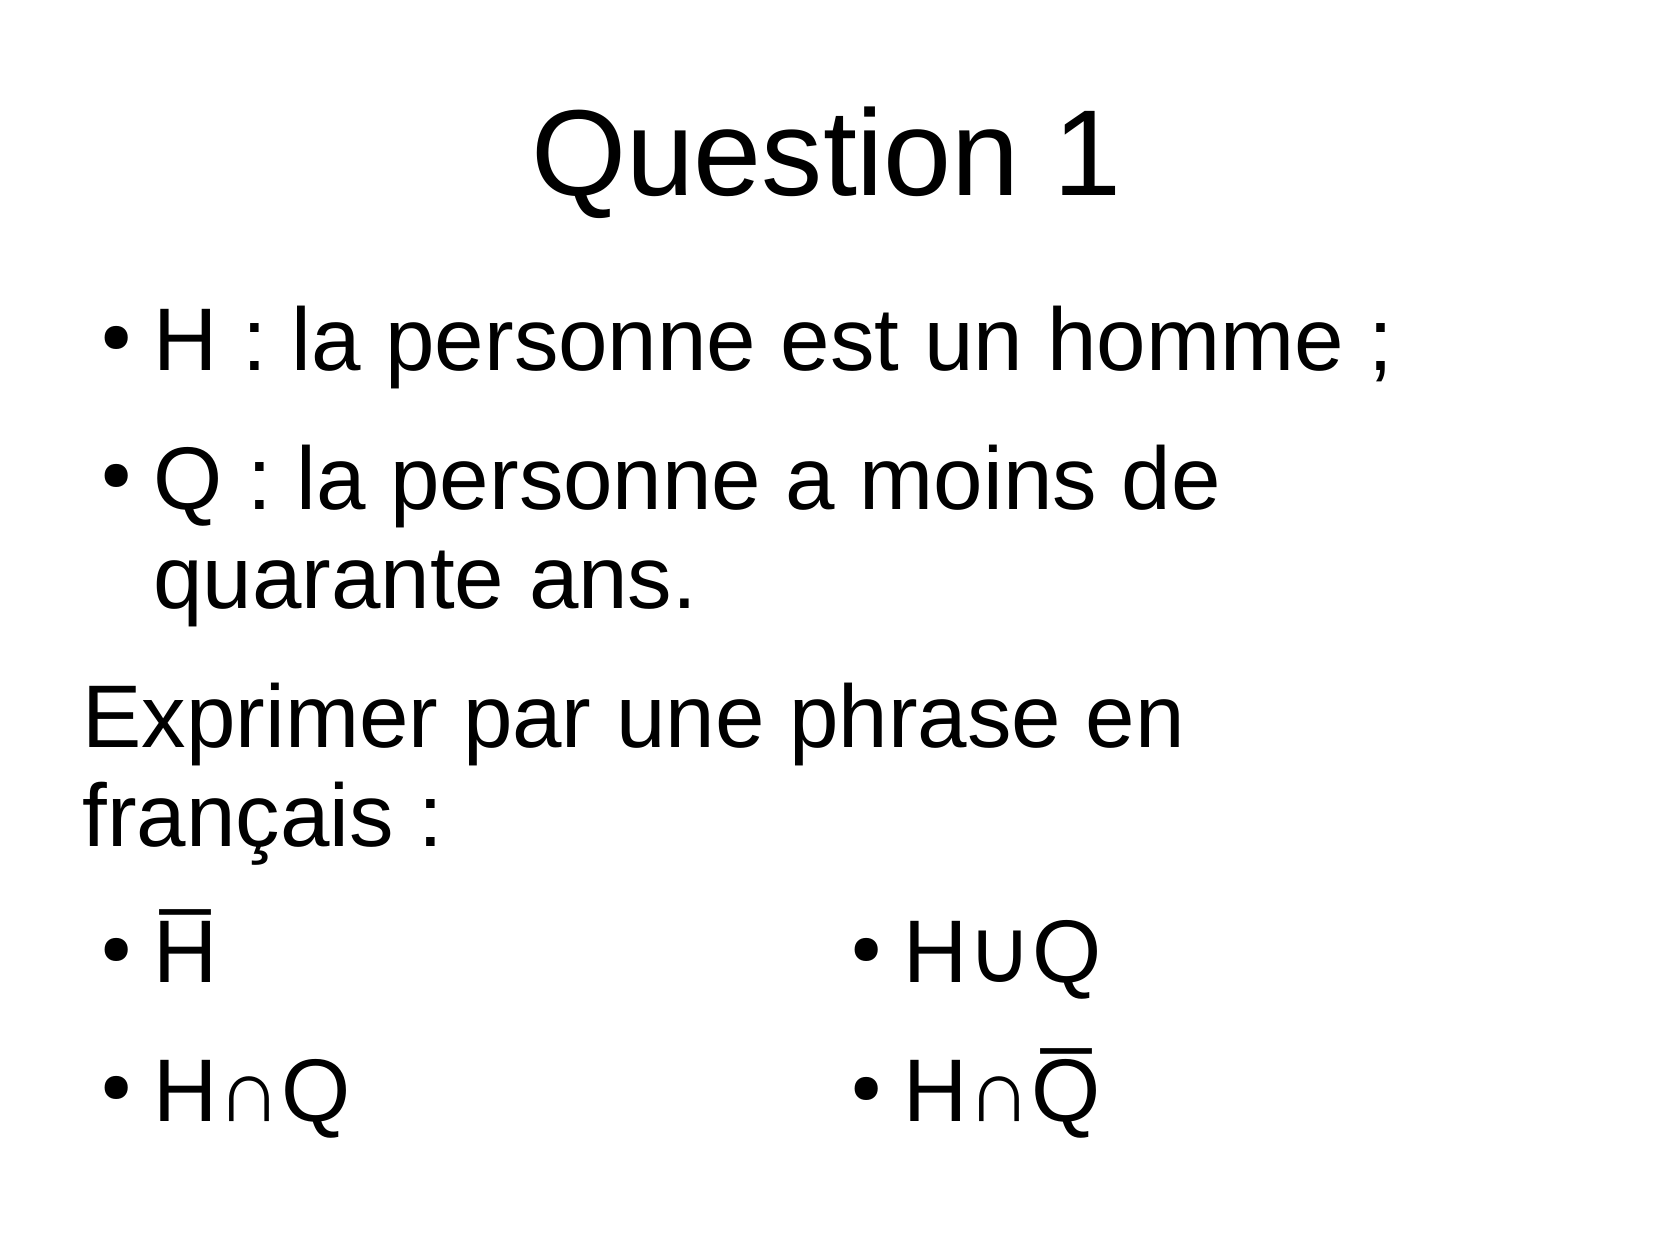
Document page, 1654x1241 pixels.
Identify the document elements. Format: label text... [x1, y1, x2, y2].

title Question 1 [82, 49, 1571, 257]
list H∪Q H∩Q̅ [832, 902, 1565, 1241]
list H̅ H∩Q [82, 902, 815, 1241]
list H : la personne est un homme ; Q : la personne a moins de quarante ans. Exprimer par une phrase en français : [82, 290, 1571, 1010]
